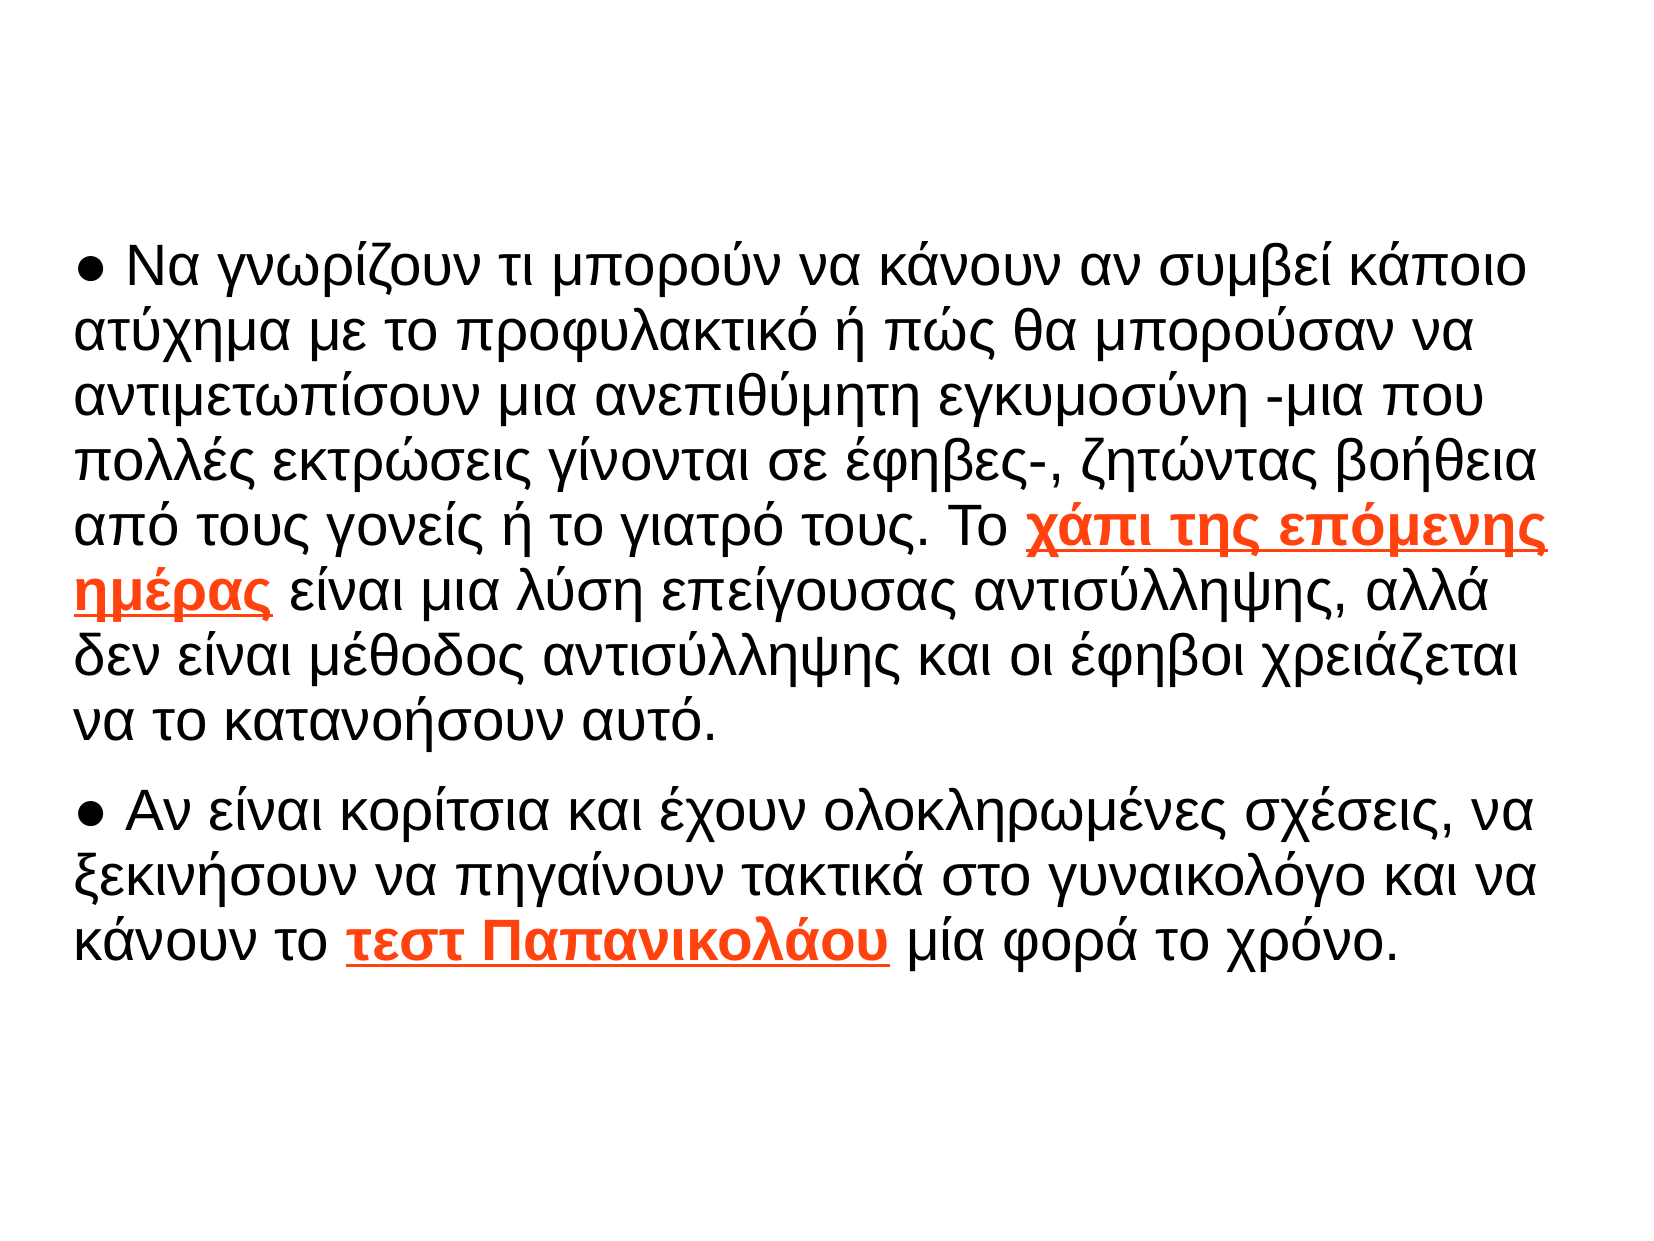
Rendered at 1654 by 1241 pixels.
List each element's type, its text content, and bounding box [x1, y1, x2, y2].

text_box ● Να γνωρίζουν τι μπορούν να κάνουν αν συμβεί κάποιο ατύχημα με το προφυλακτικό ή πώς θα μπορούσαν να αντιμετωπίσουν μια ανεπιθύμητη εγκυμοσύνη -μια που πολλές εκτρώσεις γίνονται σε έφηβες-, ζητώντας βοήθεια από τους γονείς ή το γιατρό τους. Το χάπι της επόμενης ημέρας είναι μια λύση επείγουσας αντισύλληψης, αλλά δεν είναι μέθοδος αντισύλληψης και οι έφηβοι χρειάζεται να το κατανοήσουν αυτό. ● Αν είναι κορίτσια και έχουν ολοκληρωμένες σχέσεις, να ξεκινήσουν να πηγαίνουν τακτικά στο γυναικολόγο και να κάνουν το τεστ Παπανικολάου μία φορά το χρόνο. [59, 177, 1595, 1156]
